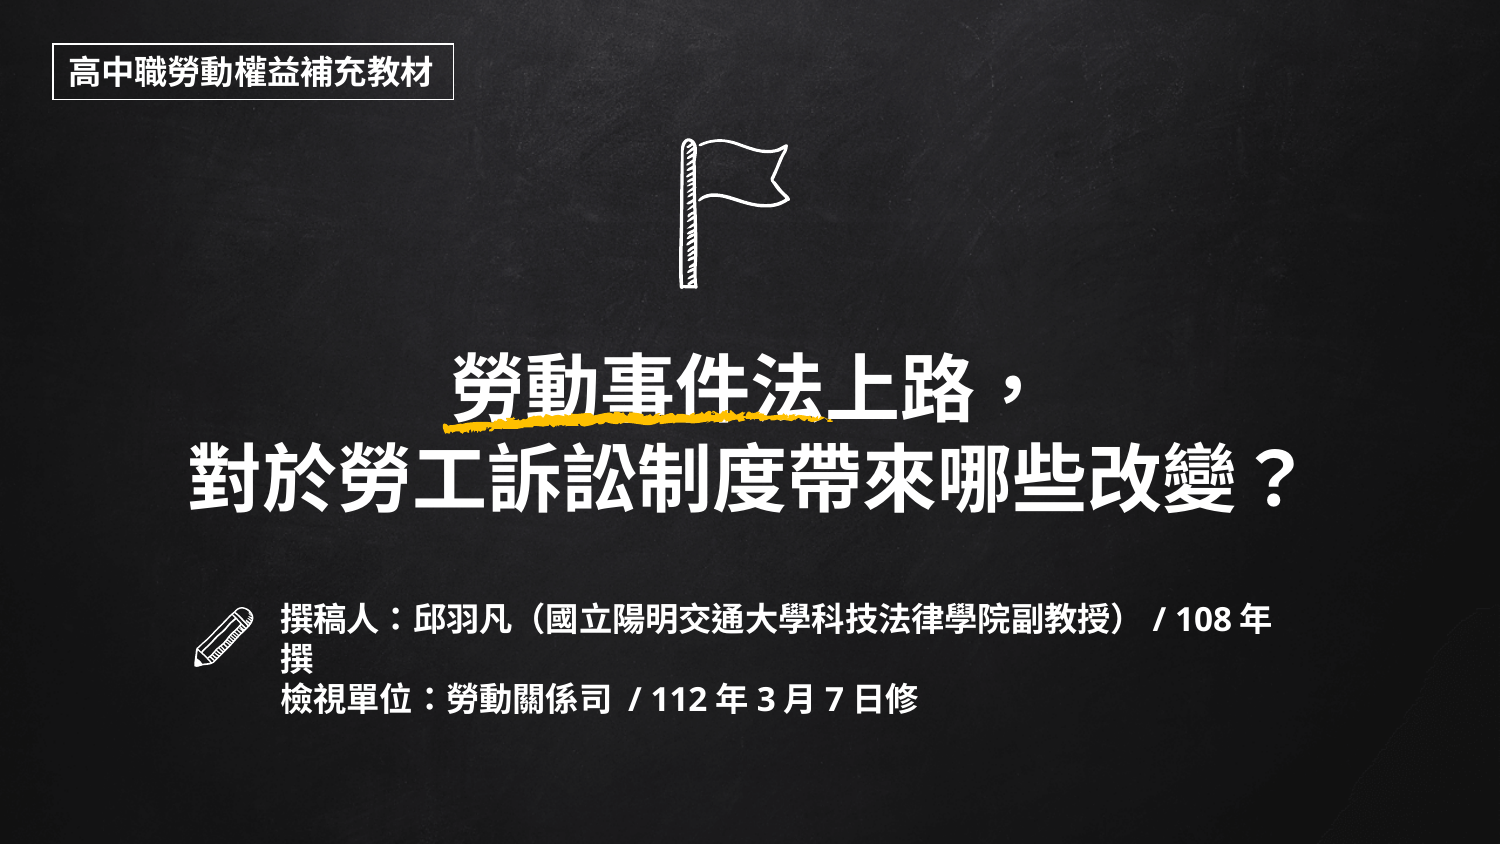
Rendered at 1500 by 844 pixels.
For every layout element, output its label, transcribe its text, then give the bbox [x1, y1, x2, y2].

text_box [679, 138, 698, 289]
text_box [194, 607, 254, 667]
text_box [698, 139, 790, 208]
title 勞動事件法上路， 對於勞工訴訟制度帶來哪些改變？ [112, 326, 1388, 518]
text_box 高中職勞動權益補充教材 [53, 43, 454, 100]
text_box 撰稿人：邱羽凡（國立陽明交通大學科技法律學院副教授）/ 108年撰 檢視單位：勞動關係司 / 112年3月7日修 [265, 583, 1315, 690]
text_box [442, 410, 833, 434]
